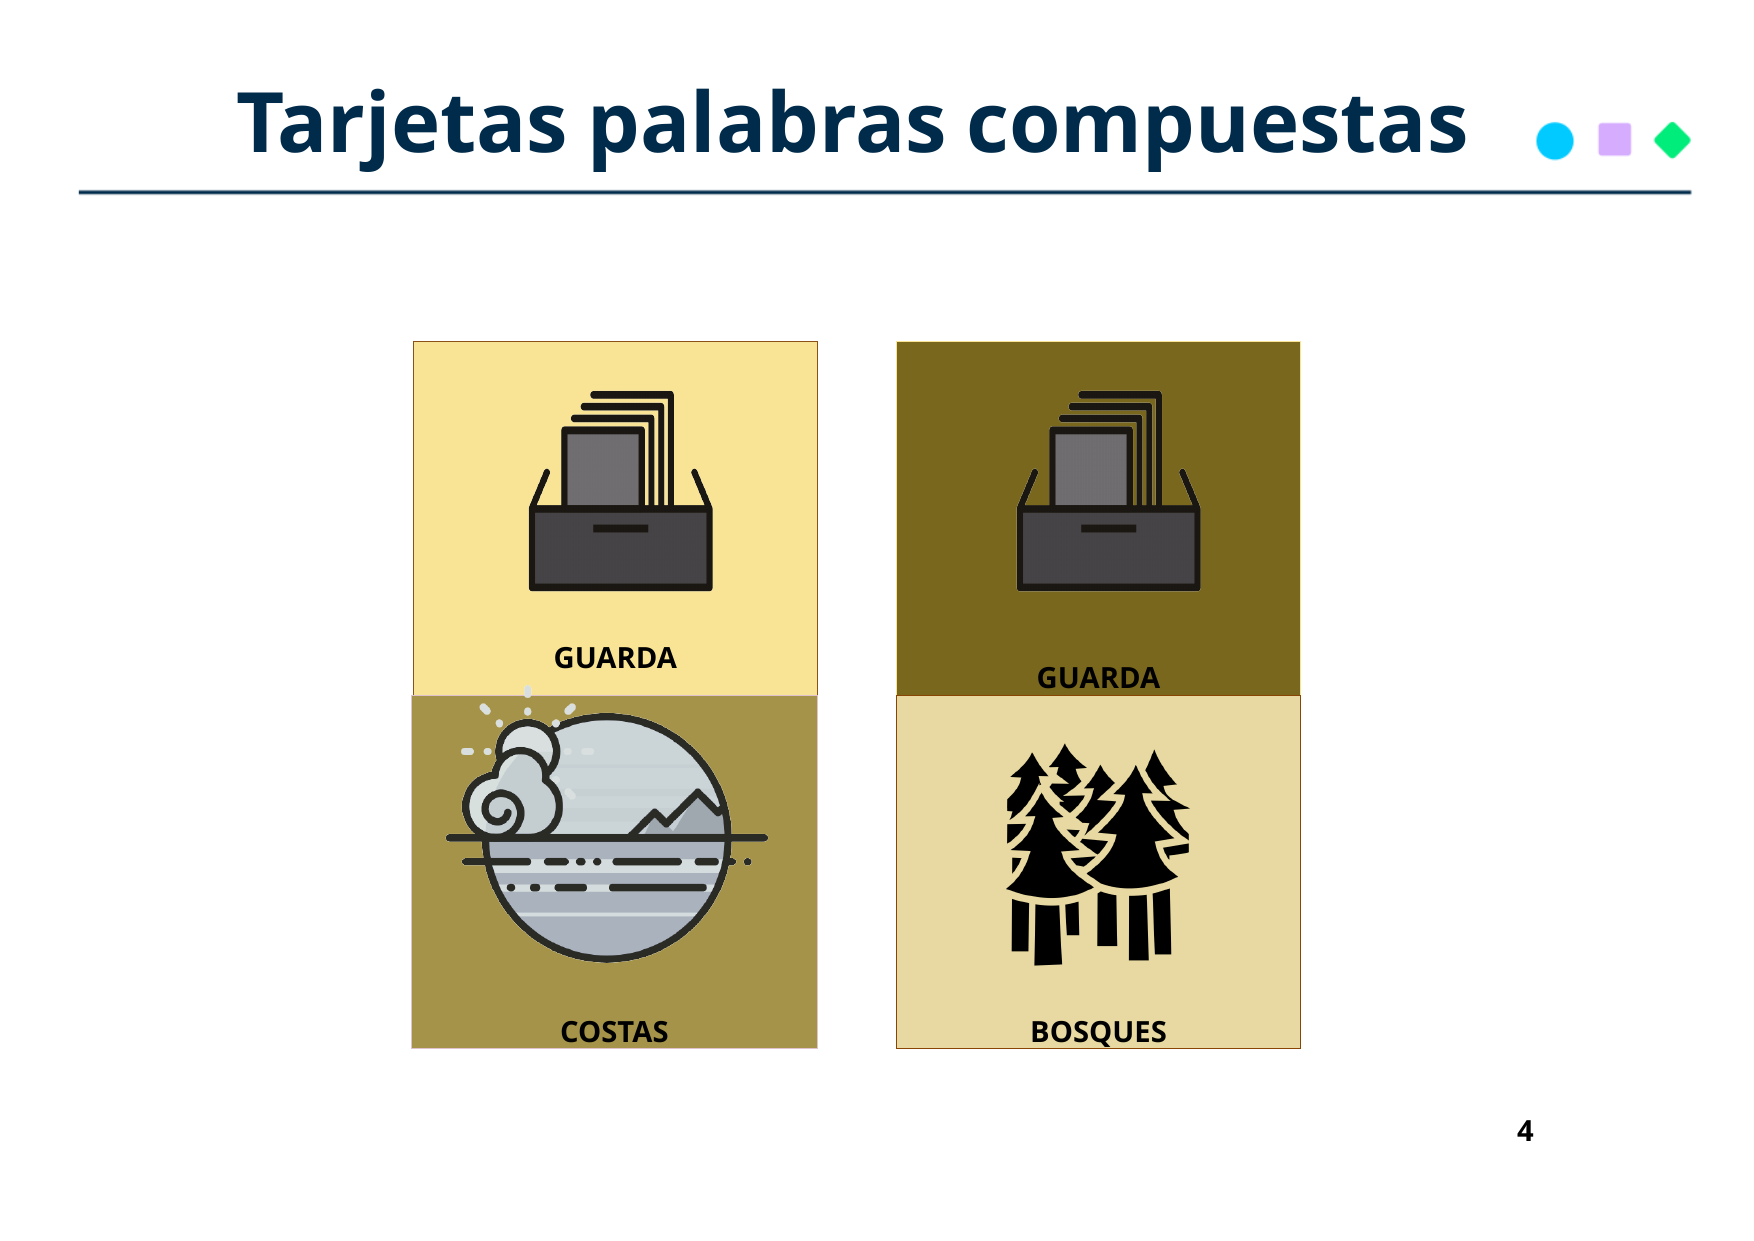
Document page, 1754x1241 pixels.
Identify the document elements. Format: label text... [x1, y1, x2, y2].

title Tarjetas palabras compuestas [236, 88, 1565, 178]
picture [522, 371, 716, 607]
text_box GUARDA [896, 341, 1301, 695]
picture [1010, 371, 1204, 607]
text_box GUARDA [413, 341, 818, 695]
text_box COSTAS [411, 695, 818, 1049]
text_box BOSQUES [896, 695, 1301, 1049]
picture [65, 94, 1701, 217]
picture [1000, 736, 1195, 972]
picture [432, 661, 781, 999]
